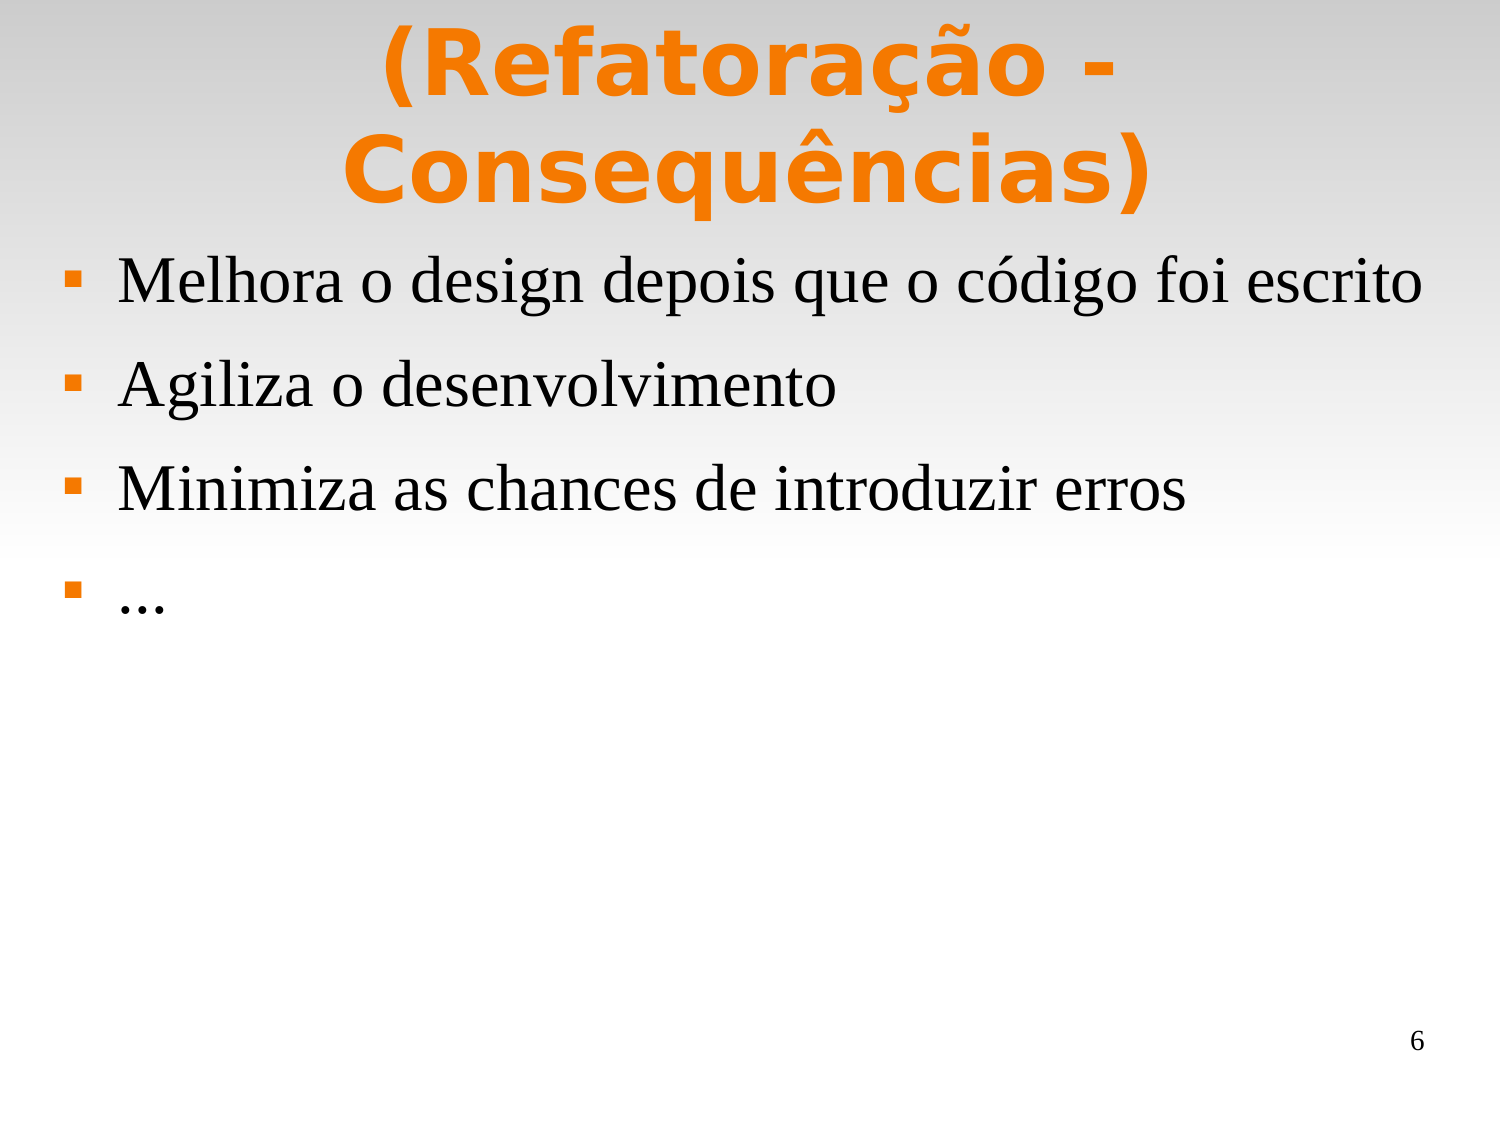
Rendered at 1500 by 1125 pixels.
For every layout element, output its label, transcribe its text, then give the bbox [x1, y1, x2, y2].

list Melhora o design depois que o código foi escrito Agiliza o desenvolvimento Minimiza as chances de introduzir erros ... [29, 243, 1469, 1087]
title (Refatoração - Consequências)‏ [29, 10, 1469, 225]
